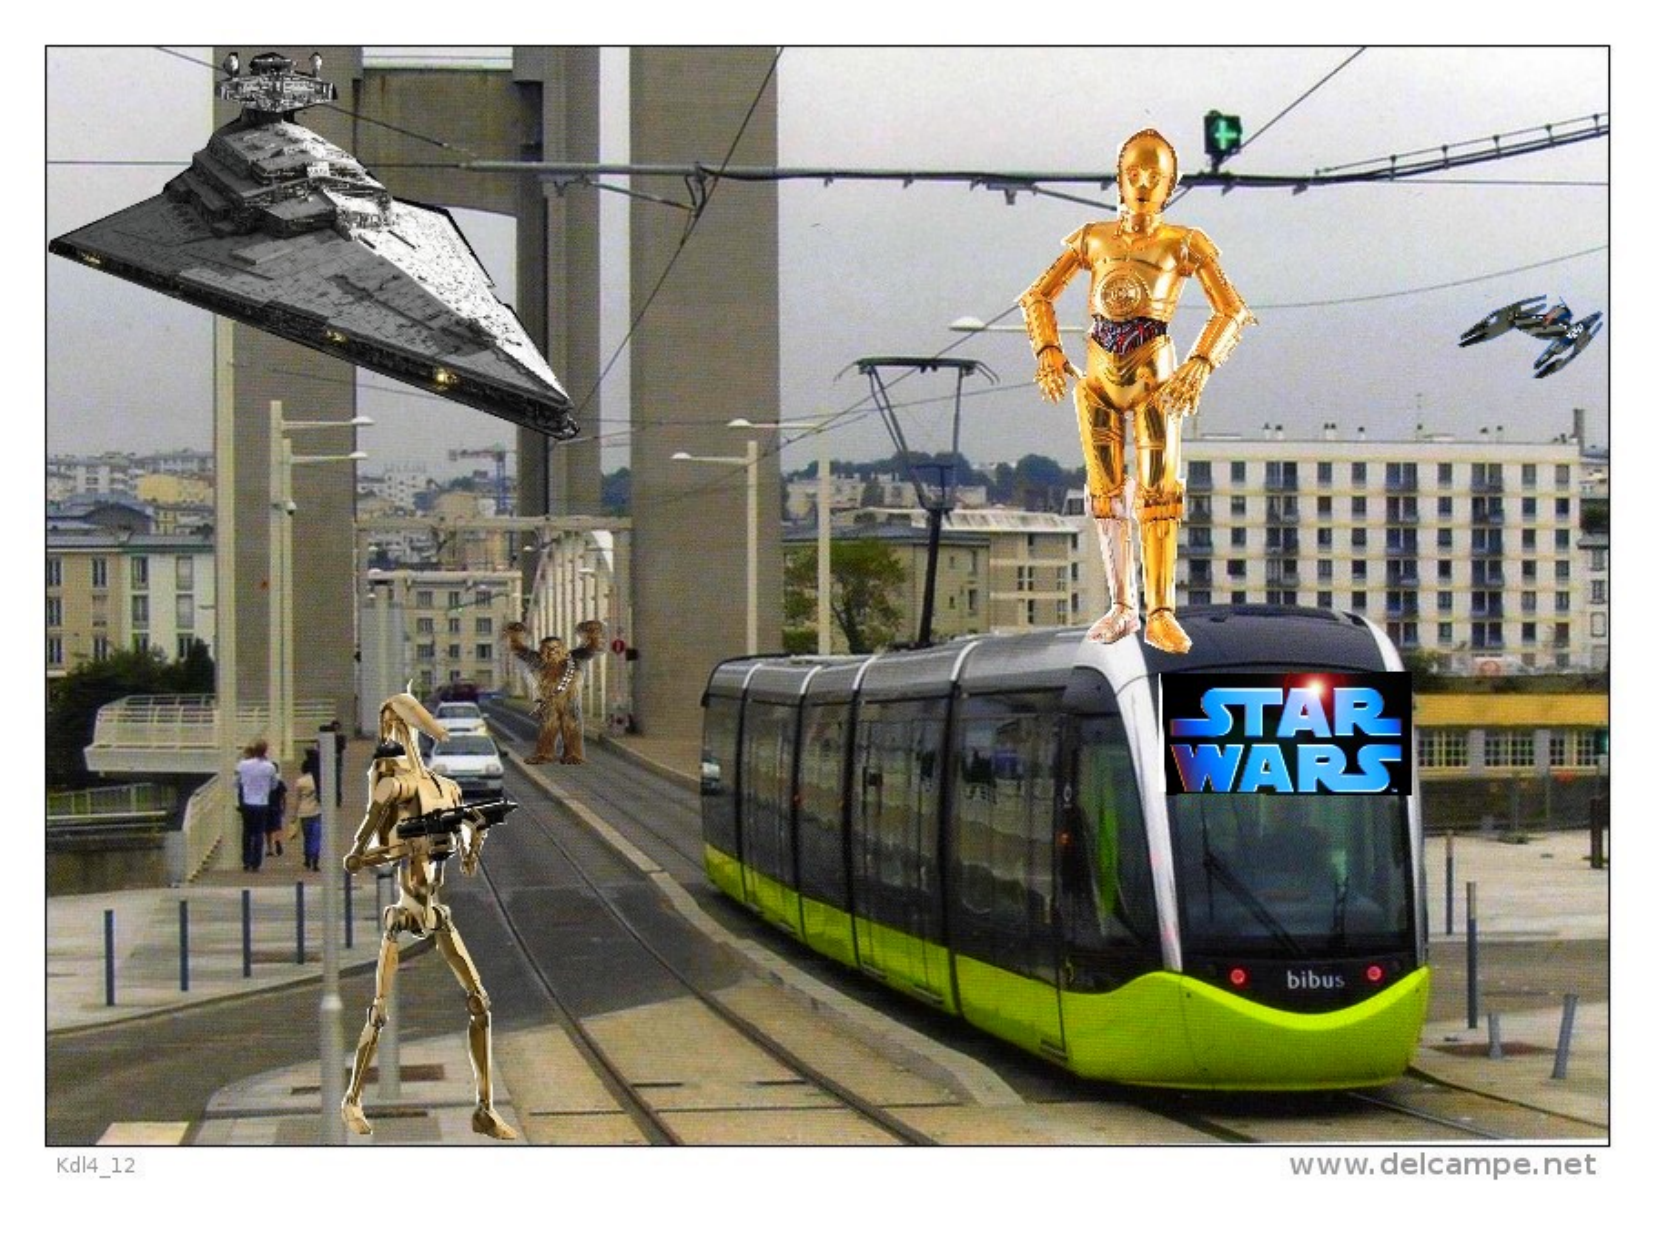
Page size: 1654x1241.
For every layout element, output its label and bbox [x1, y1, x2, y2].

picture [29, 29, 1627, 1182]
